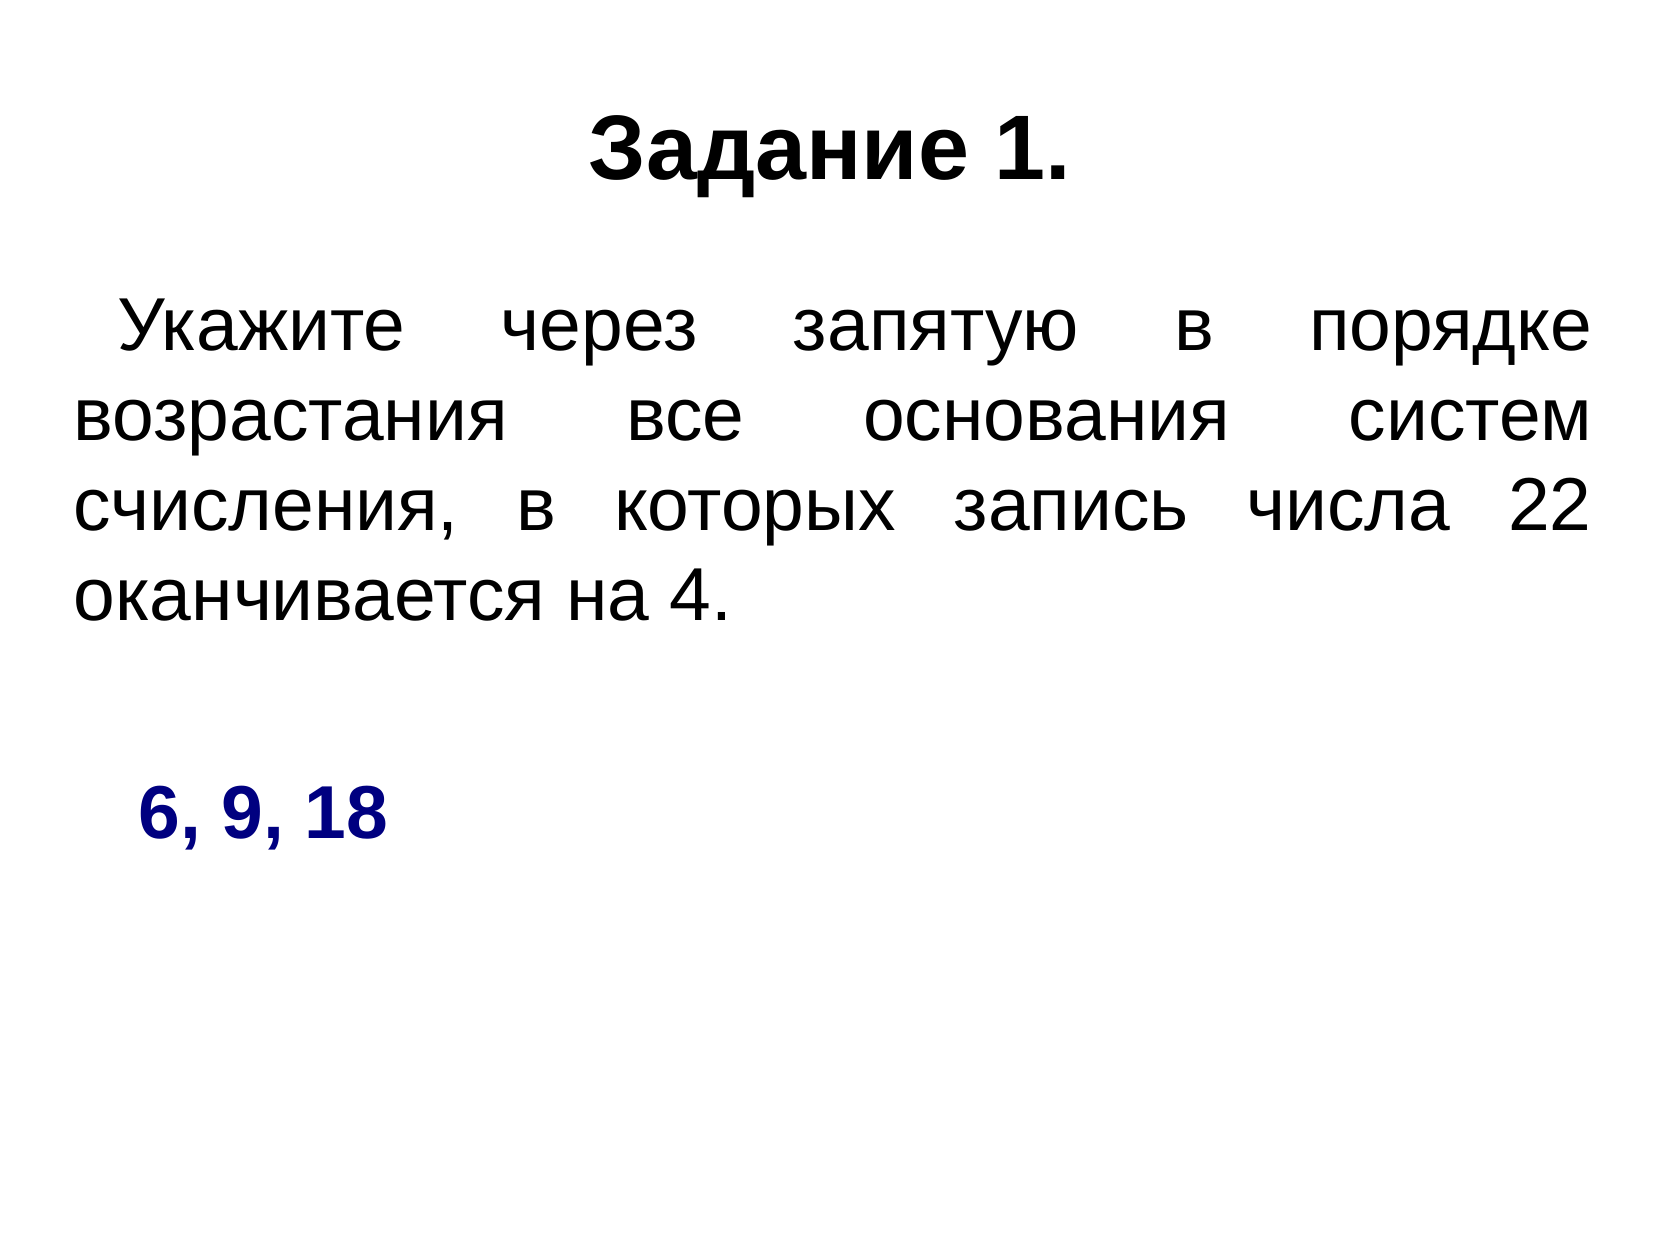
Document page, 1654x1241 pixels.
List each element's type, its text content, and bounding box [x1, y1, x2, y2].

text_box Укажите через запятую в порядке возрастания все основания систем счисления, в которых запись числа 22 оканчивается на 4. 6, 9, 18 [58, 268, 1609, 1194]
title Задание 1. [82, 68, 1571, 268]
